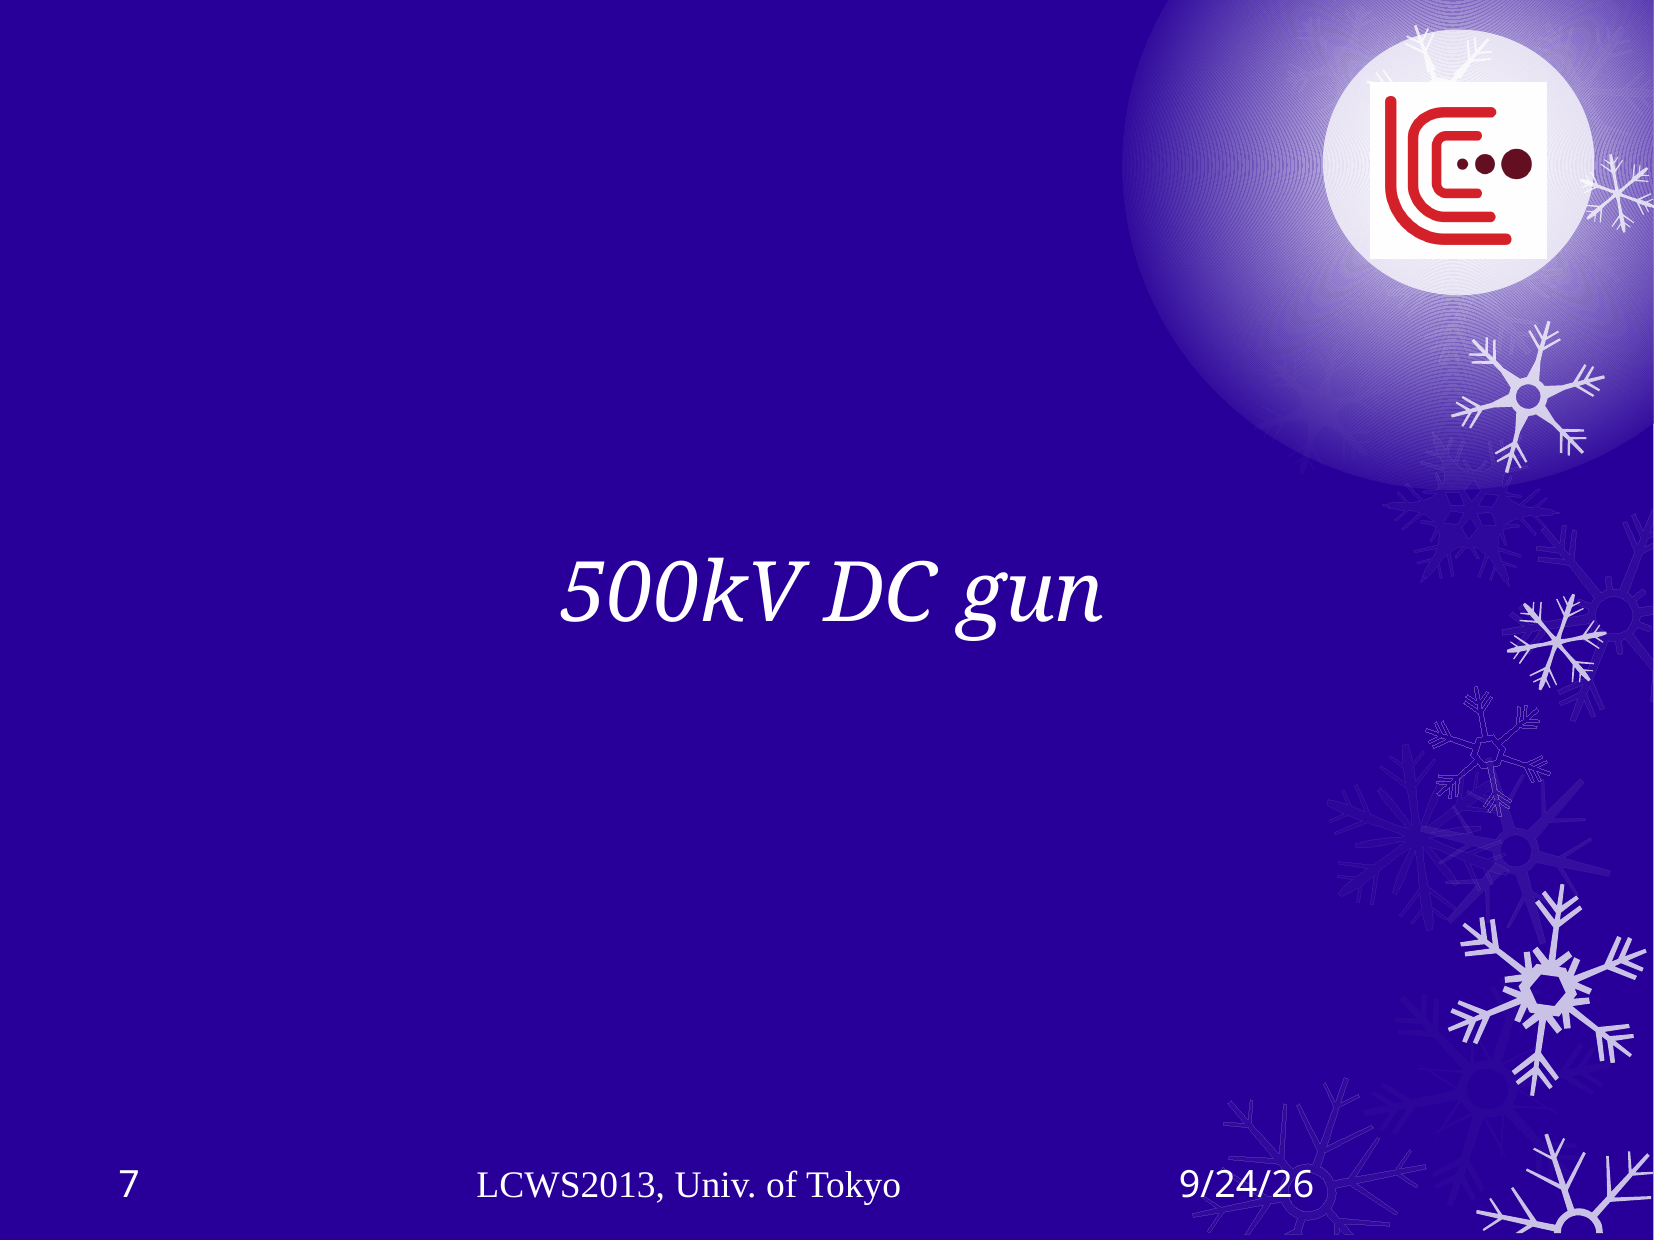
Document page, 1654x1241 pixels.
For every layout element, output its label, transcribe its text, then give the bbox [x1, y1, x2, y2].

subtitle 500kV DC gun [188, 70, 1476, 1109]
picture [1476, 82, 1547, 259]
